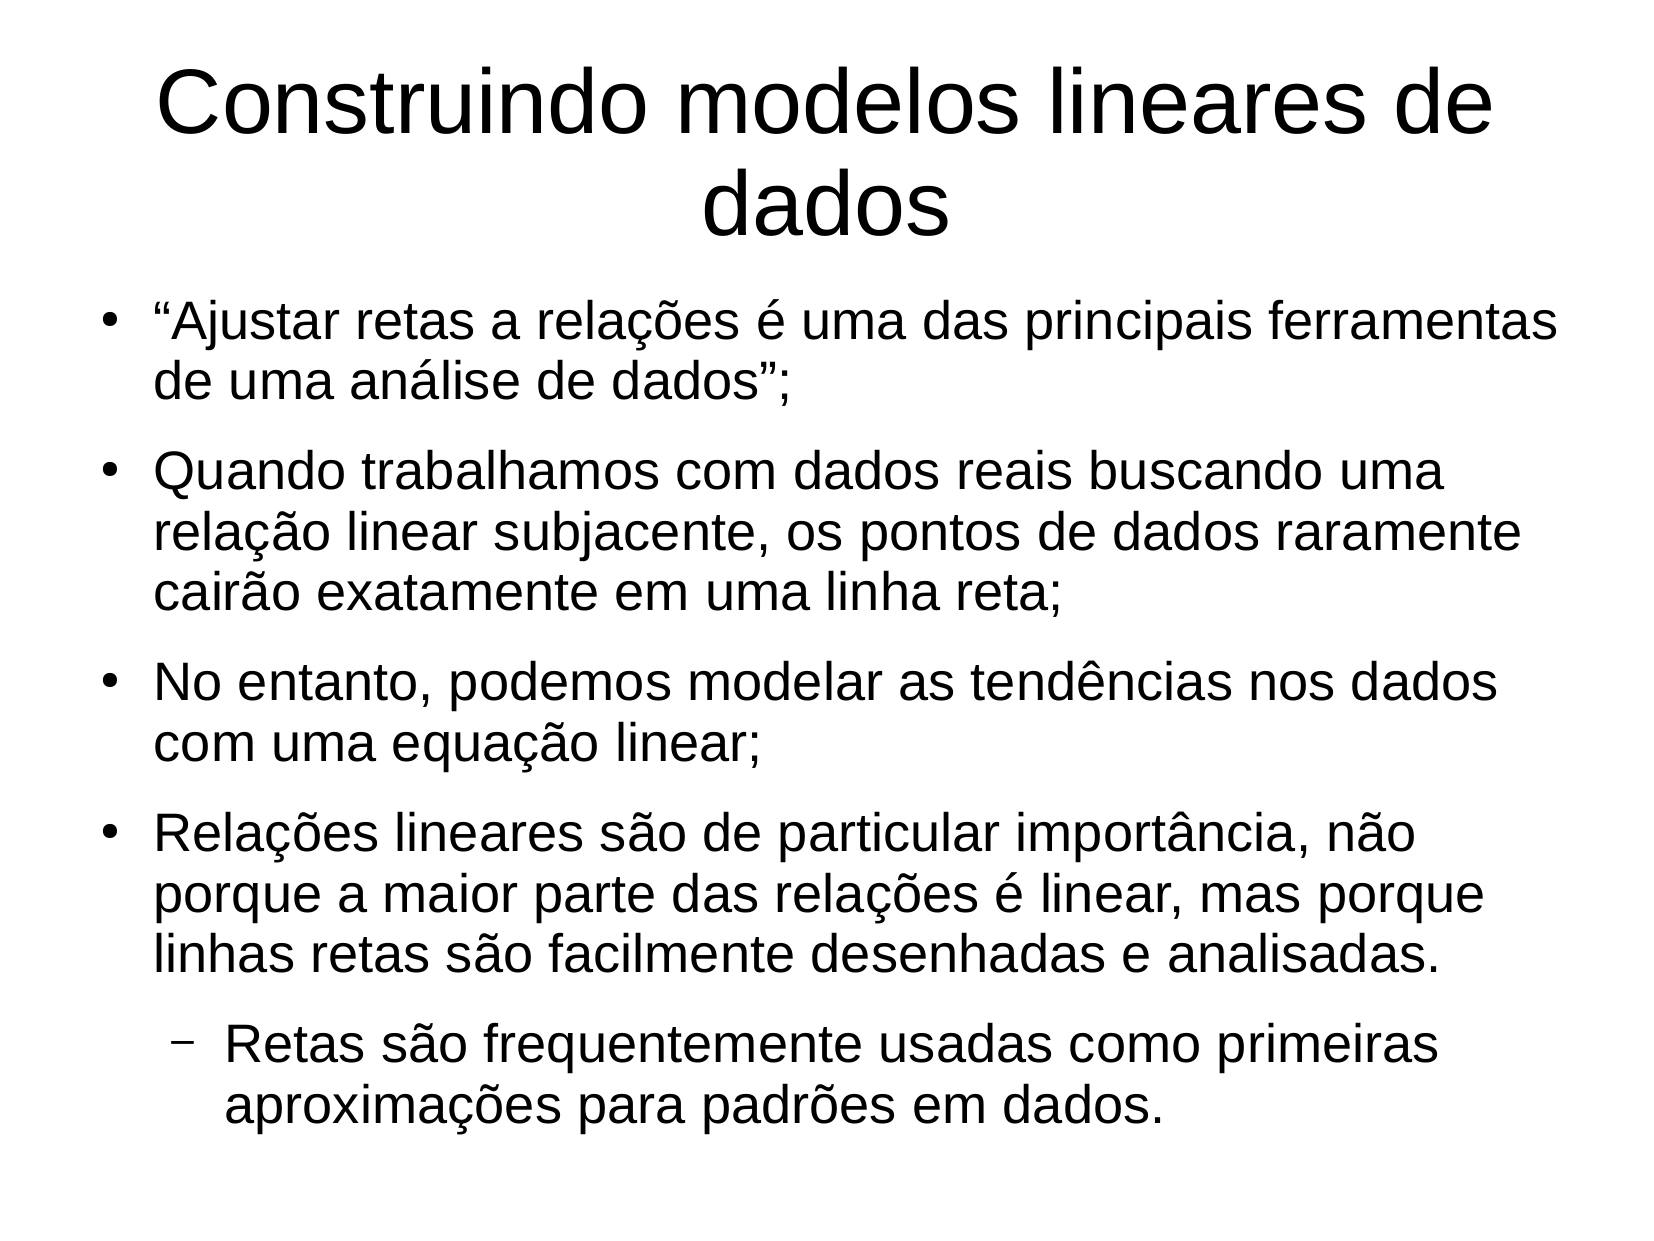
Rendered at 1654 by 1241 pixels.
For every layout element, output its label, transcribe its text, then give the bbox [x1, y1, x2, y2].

list “Ajustar retas a relações é uma das principais ferramentas de uma análise de dados”; Quando trabalhamos com dados reais buscando uma relação linear subjacente, os pontos de dados raramente cairão exatamente em uma linha reta; No entanto, podemos modelar as tendências nos dados com uma equação linear; Relações lineares são de particular importância, não porque a maior parte das relações é linear, mas porque linhas retas são facilmente desenhadas e analisadas. Retas são frequentemente usadas como primeiras aproximações para padrões em dados. [82, 290, 1571, 1010]
title Construindo modelos lineares de dados [82, 49, 1571, 257]
